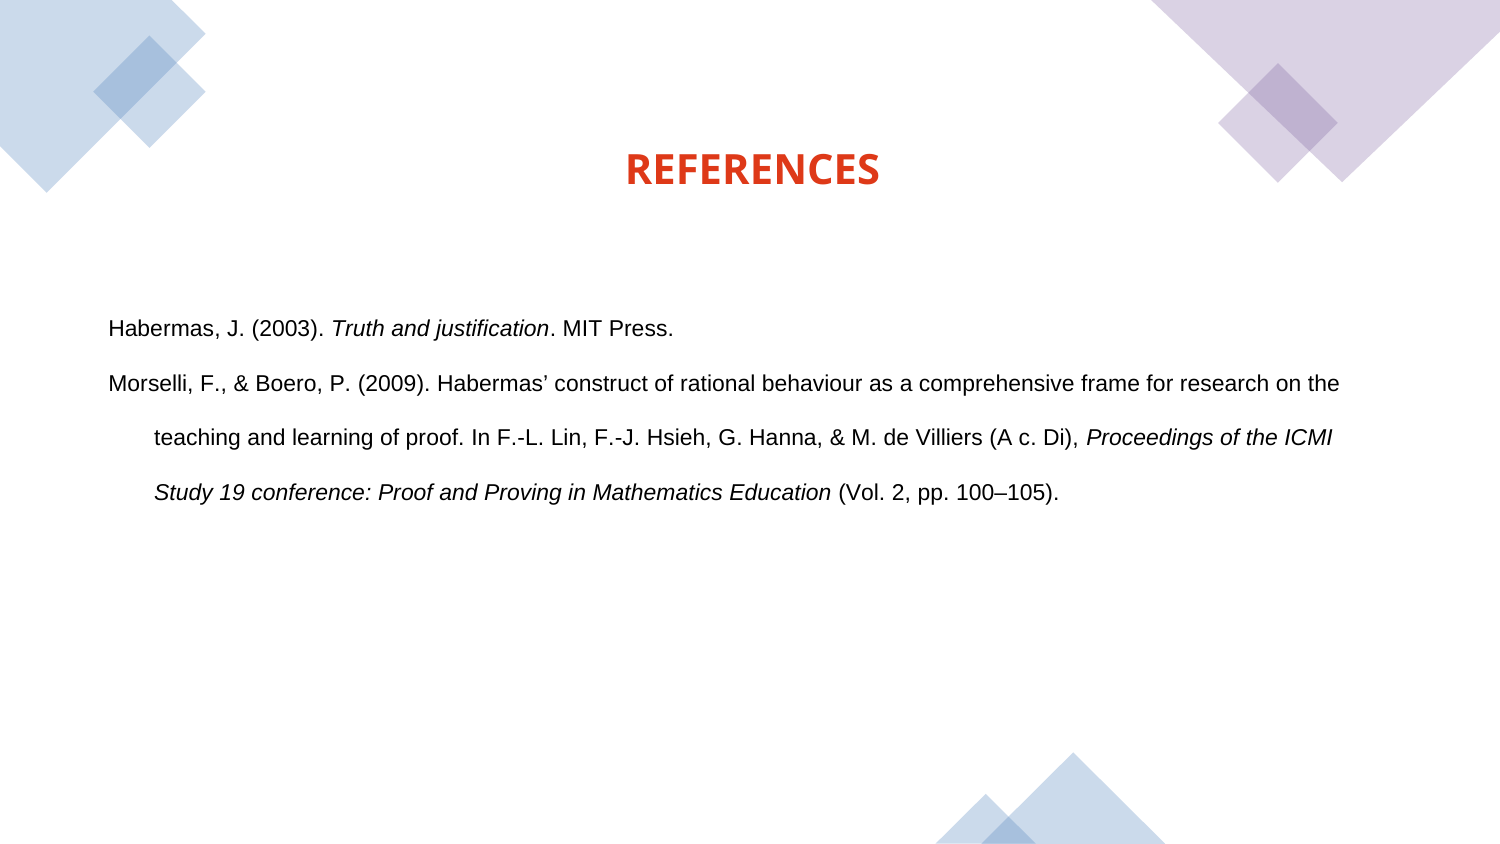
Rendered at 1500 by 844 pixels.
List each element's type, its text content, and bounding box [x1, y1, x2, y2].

text_box REFERENCES Habermas, J. (2003). Truth and justification. MIT Press. Morselli, F., & Boero, P. (2009). Habermas’ construct of rational behaviour as a comprehensive frame for research on the teaching and learning of proof. In F.-L. Lin, F.-J. Hsieh, G. Hanna, & M. de Villiers (A c. Di), Proceedings of the ICMI Study 19 conference: Proof and Proving in Mathematics Education (Vol. 2, pp. 100–105). [93, 128, 1412, 672]
text_box [0, 0, 1500, 844]
